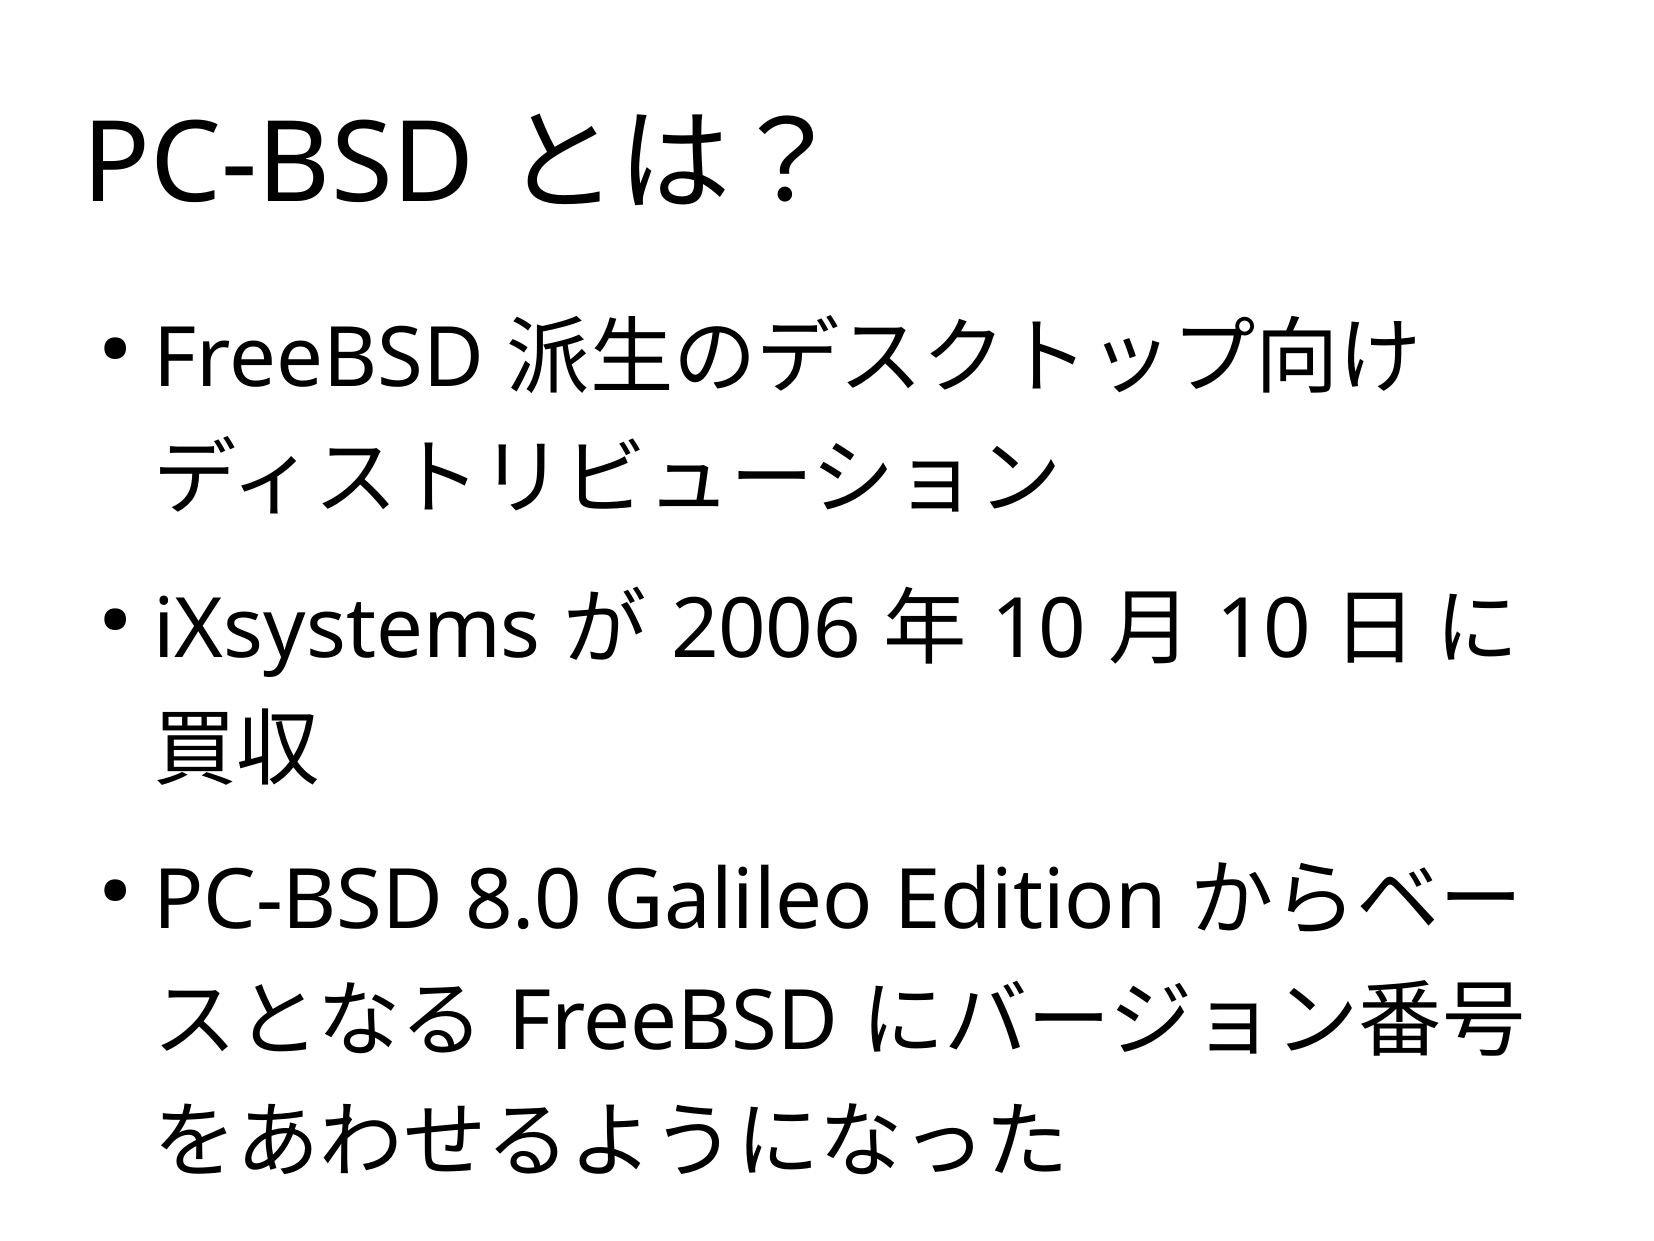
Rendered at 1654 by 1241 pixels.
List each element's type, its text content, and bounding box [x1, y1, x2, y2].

list FreeBSD派生のデスクトップ向けディストリビューション iXsystemsが2006年10月10日 に買収 PC-BSD 8.0 Galileo EditionからベースとなるFreeBSDにバージョン番号をあわせるようになった [82, 290, 1571, 1109]
title PC-BSDとは？ [82, 49, 1571, 257]
